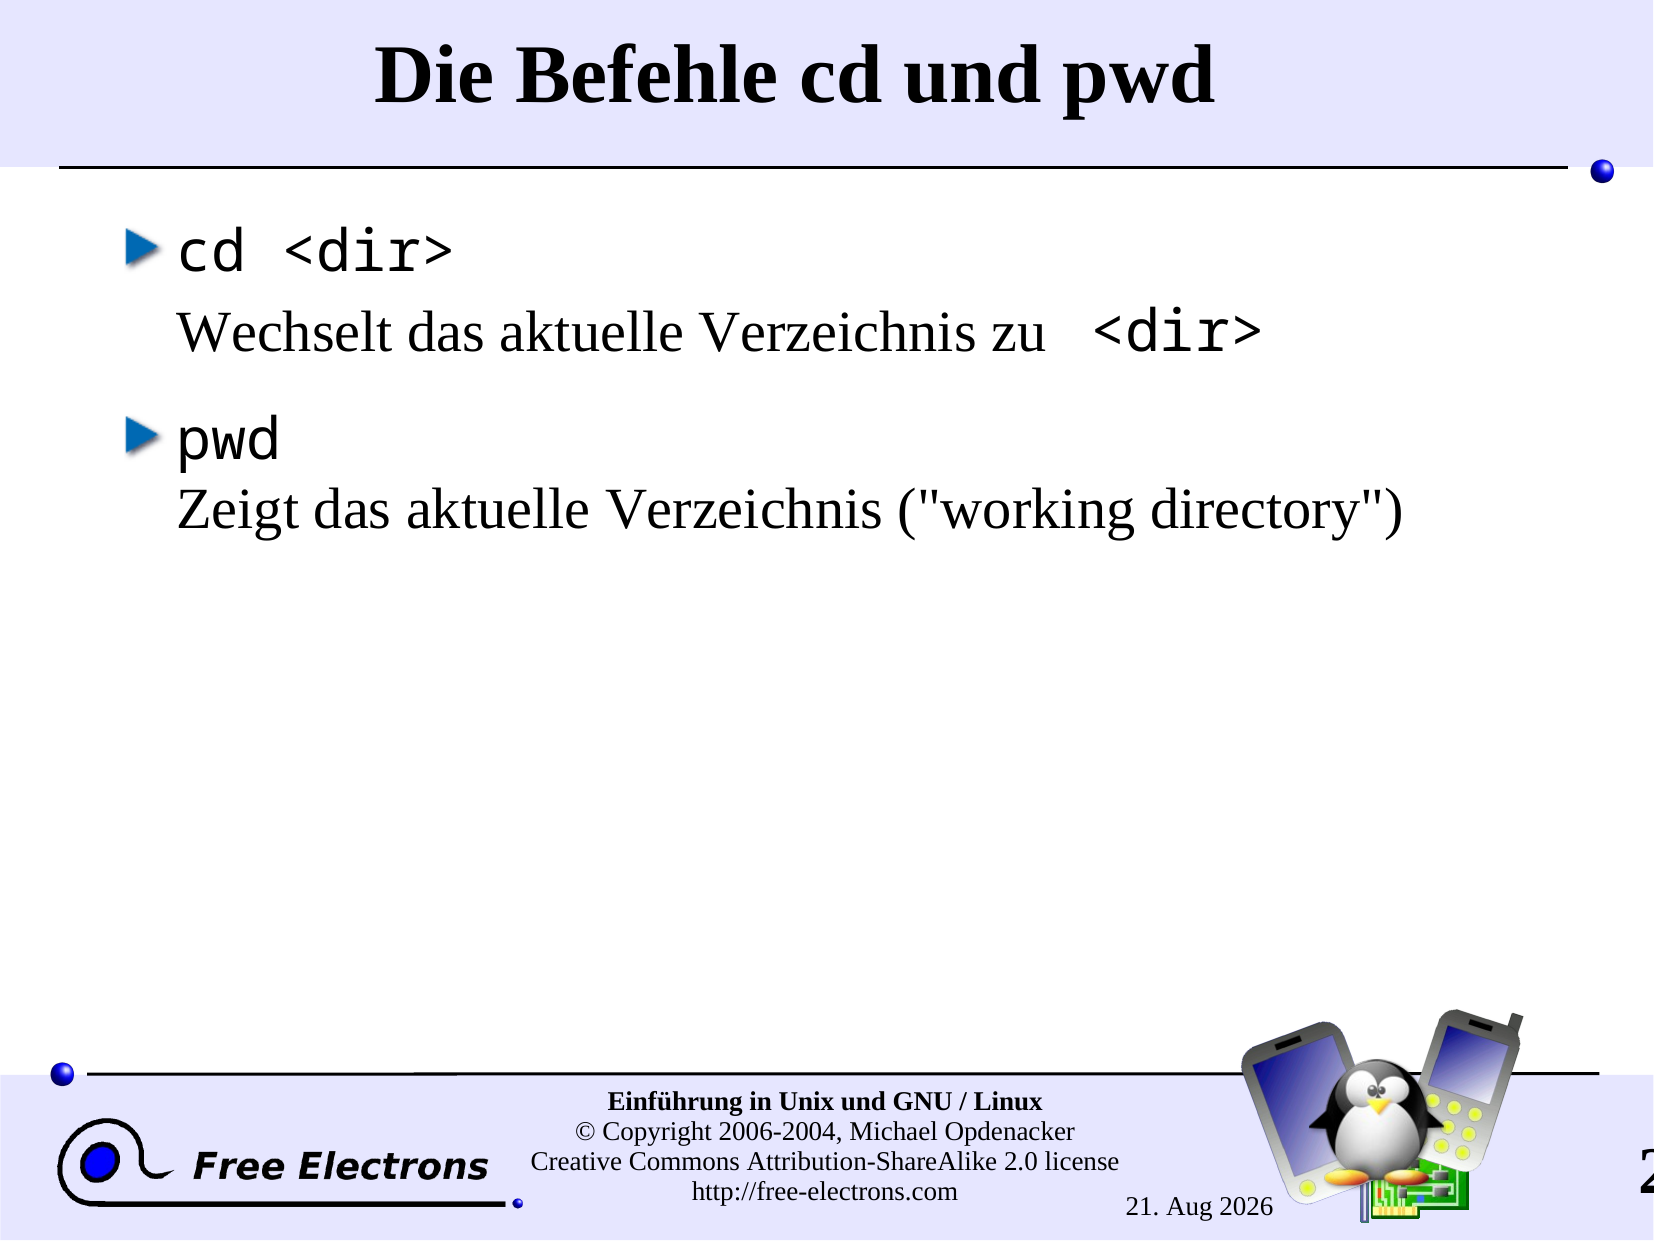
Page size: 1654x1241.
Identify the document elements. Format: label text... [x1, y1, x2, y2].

picture [1229, 1007, 1538, 1241]
picture [50, 1107, 527, 1216]
title Die Befehle cd und pwd [60, 12, 1551, 138]
list cd <dir> Wechselt das aktuelle Verzeichnis zu <dir> pwd Zeigt das aktuelle Verzeichnis ("working directory") [105, 209, 1518, 1060]
